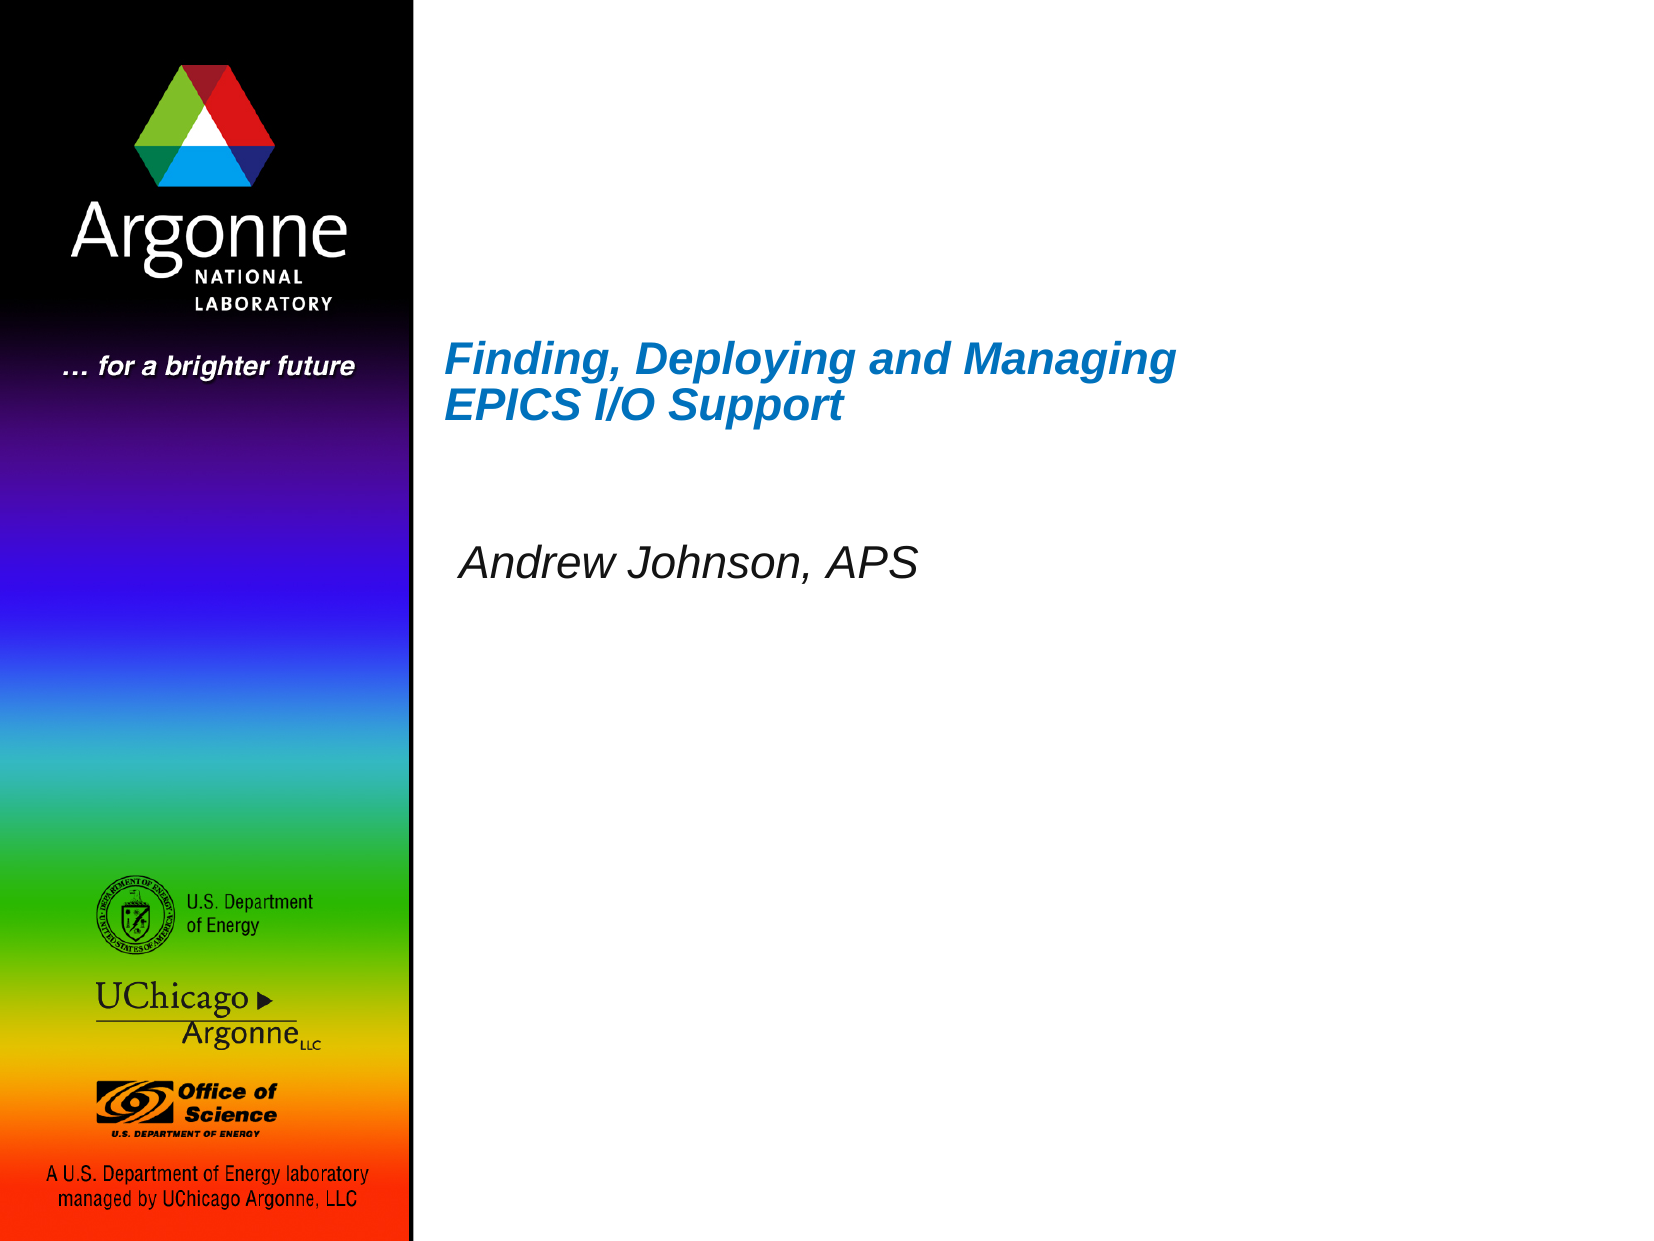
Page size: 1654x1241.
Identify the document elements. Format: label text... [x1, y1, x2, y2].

subtitle Andrew Johnson, APS [444, 533, 1613, 848]
picture [0, 0, 414, 1241]
title Finding, Deploying and Managing EPICS I/O Support [444, 317, 1611, 450]
